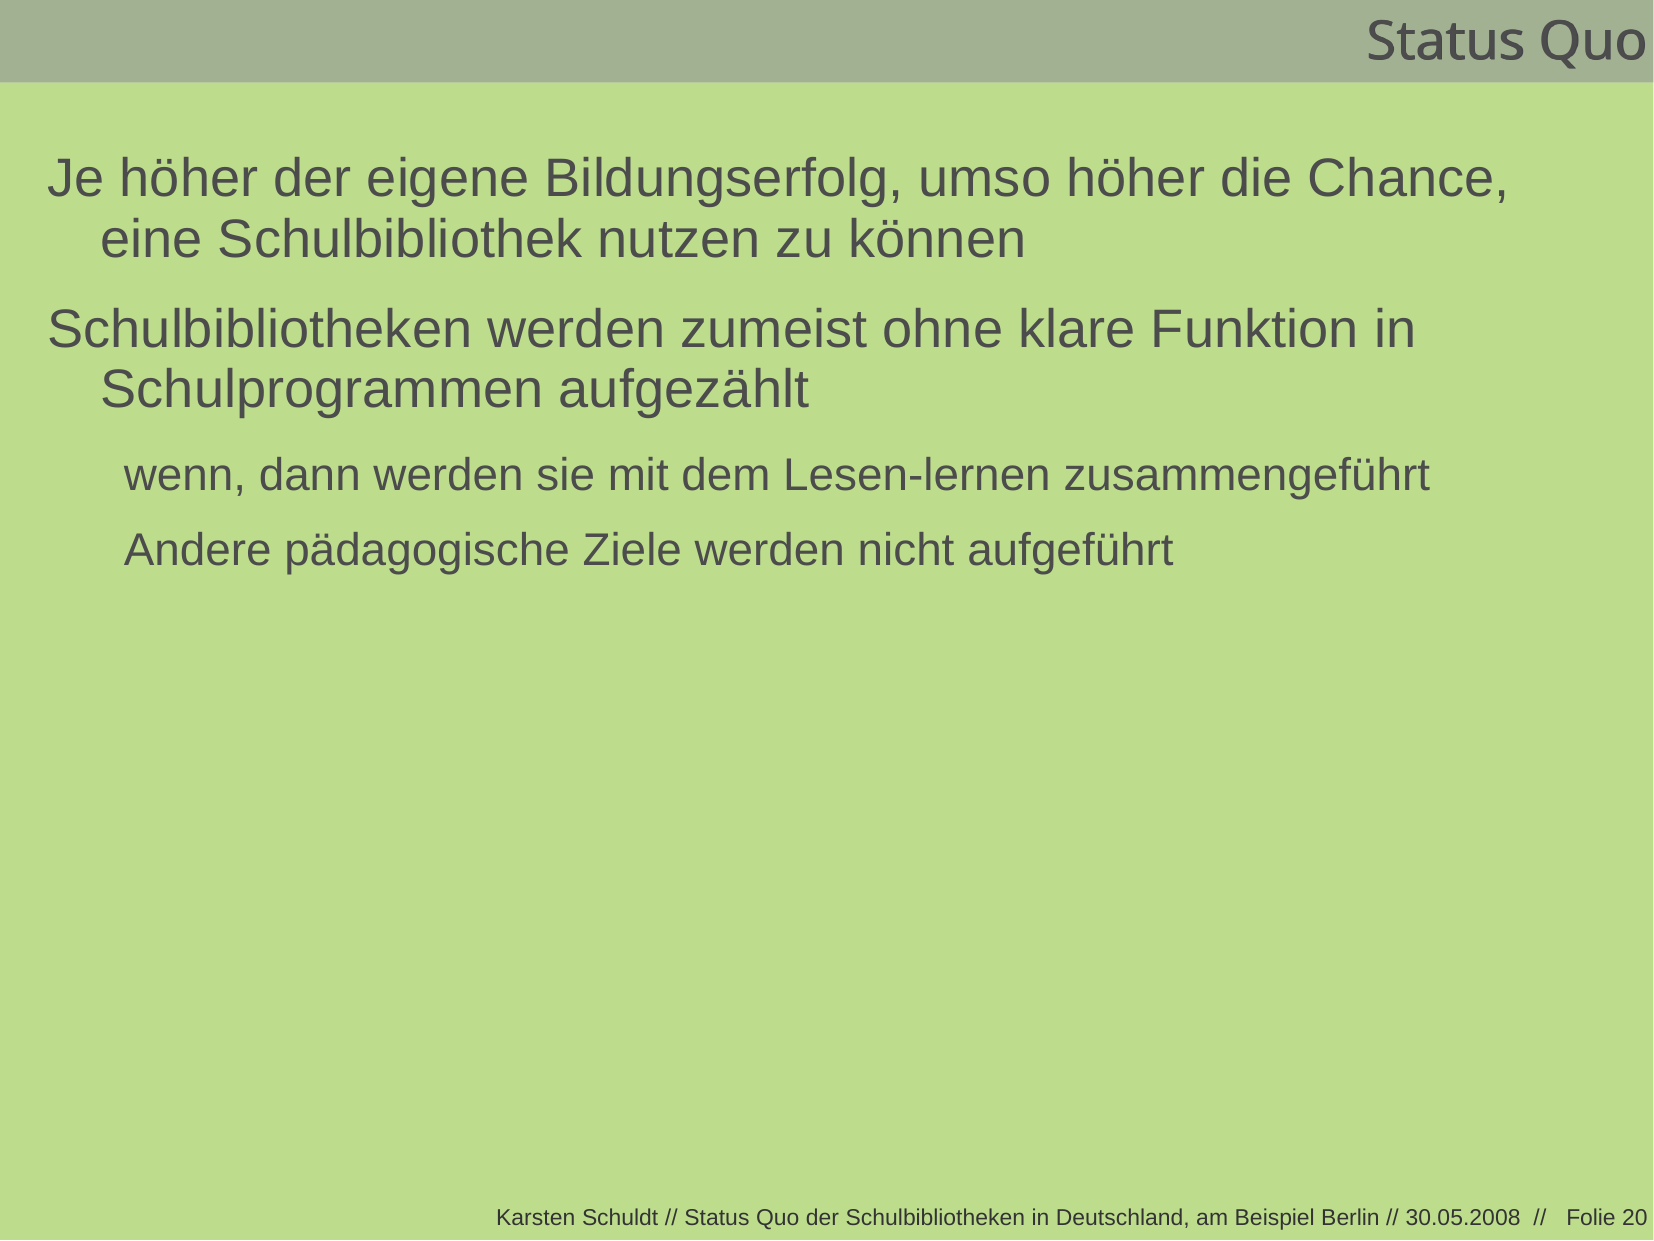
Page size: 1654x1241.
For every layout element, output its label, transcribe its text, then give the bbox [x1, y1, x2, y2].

list Je höher der eigene Bildungserfolg, umso höher die Chance, eine Schulbibliothek nutzen zu können Schulbibliotheken werden zumeist ohne klare Funktion in Schulprogrammen aufgezählt wenn, dann werden sie mit dem Lesen-lernen zusammengeführt Andere pädagogische Ziele werden nicht aufgeführt [29, 147, 1625, 1034]
title Status Quo [0, 0, 1654, 83]
